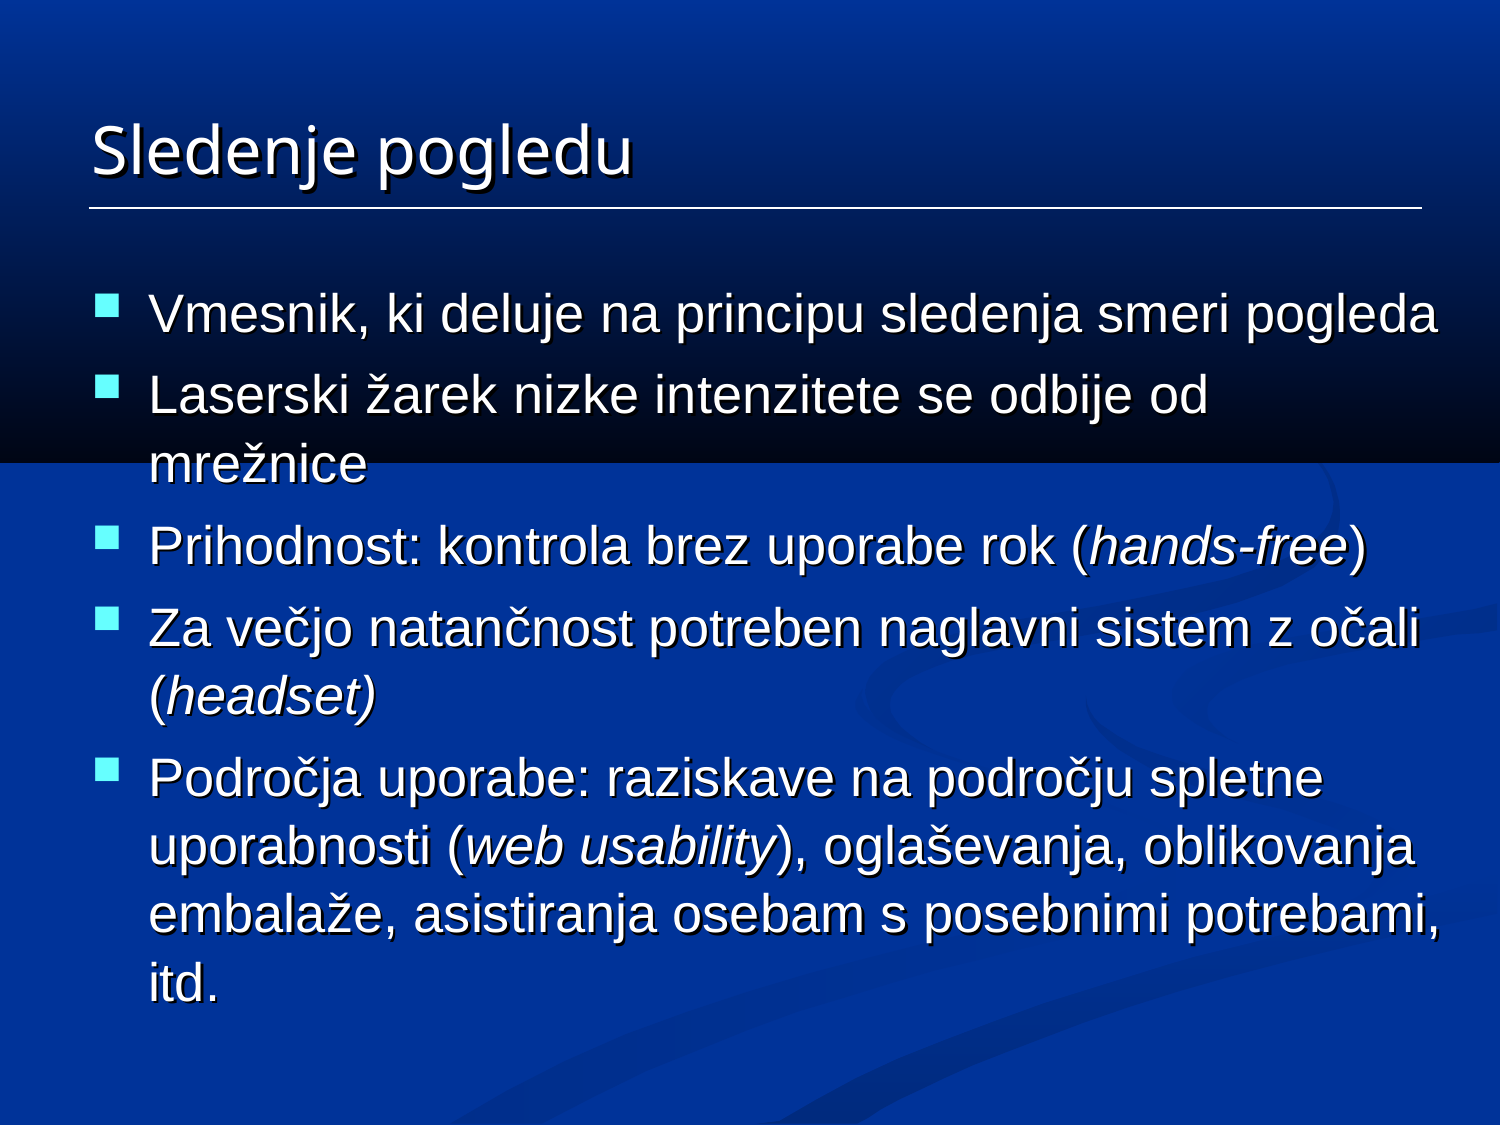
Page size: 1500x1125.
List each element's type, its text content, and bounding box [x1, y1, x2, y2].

list Vmesnik, ki deluje na principu sledenja smeri pogleda Laserski žarek nizke intenzitete se odbije od mrežnice Prihodnost: kontrola brez uporabe rok (hands-free) Za večjo natančnost potreben naglavni sistem z očali (headset) Področja uporabe: raziskave na področju spletne uporabnosti (web usability), oglaševanja, oblikovanja embalaže, asistiranja osebam s posebnimi potrebami, itd. [76, 267, 1459, 1059]
text_box Sledenje pogledu [76, 54, 1352, 242]
